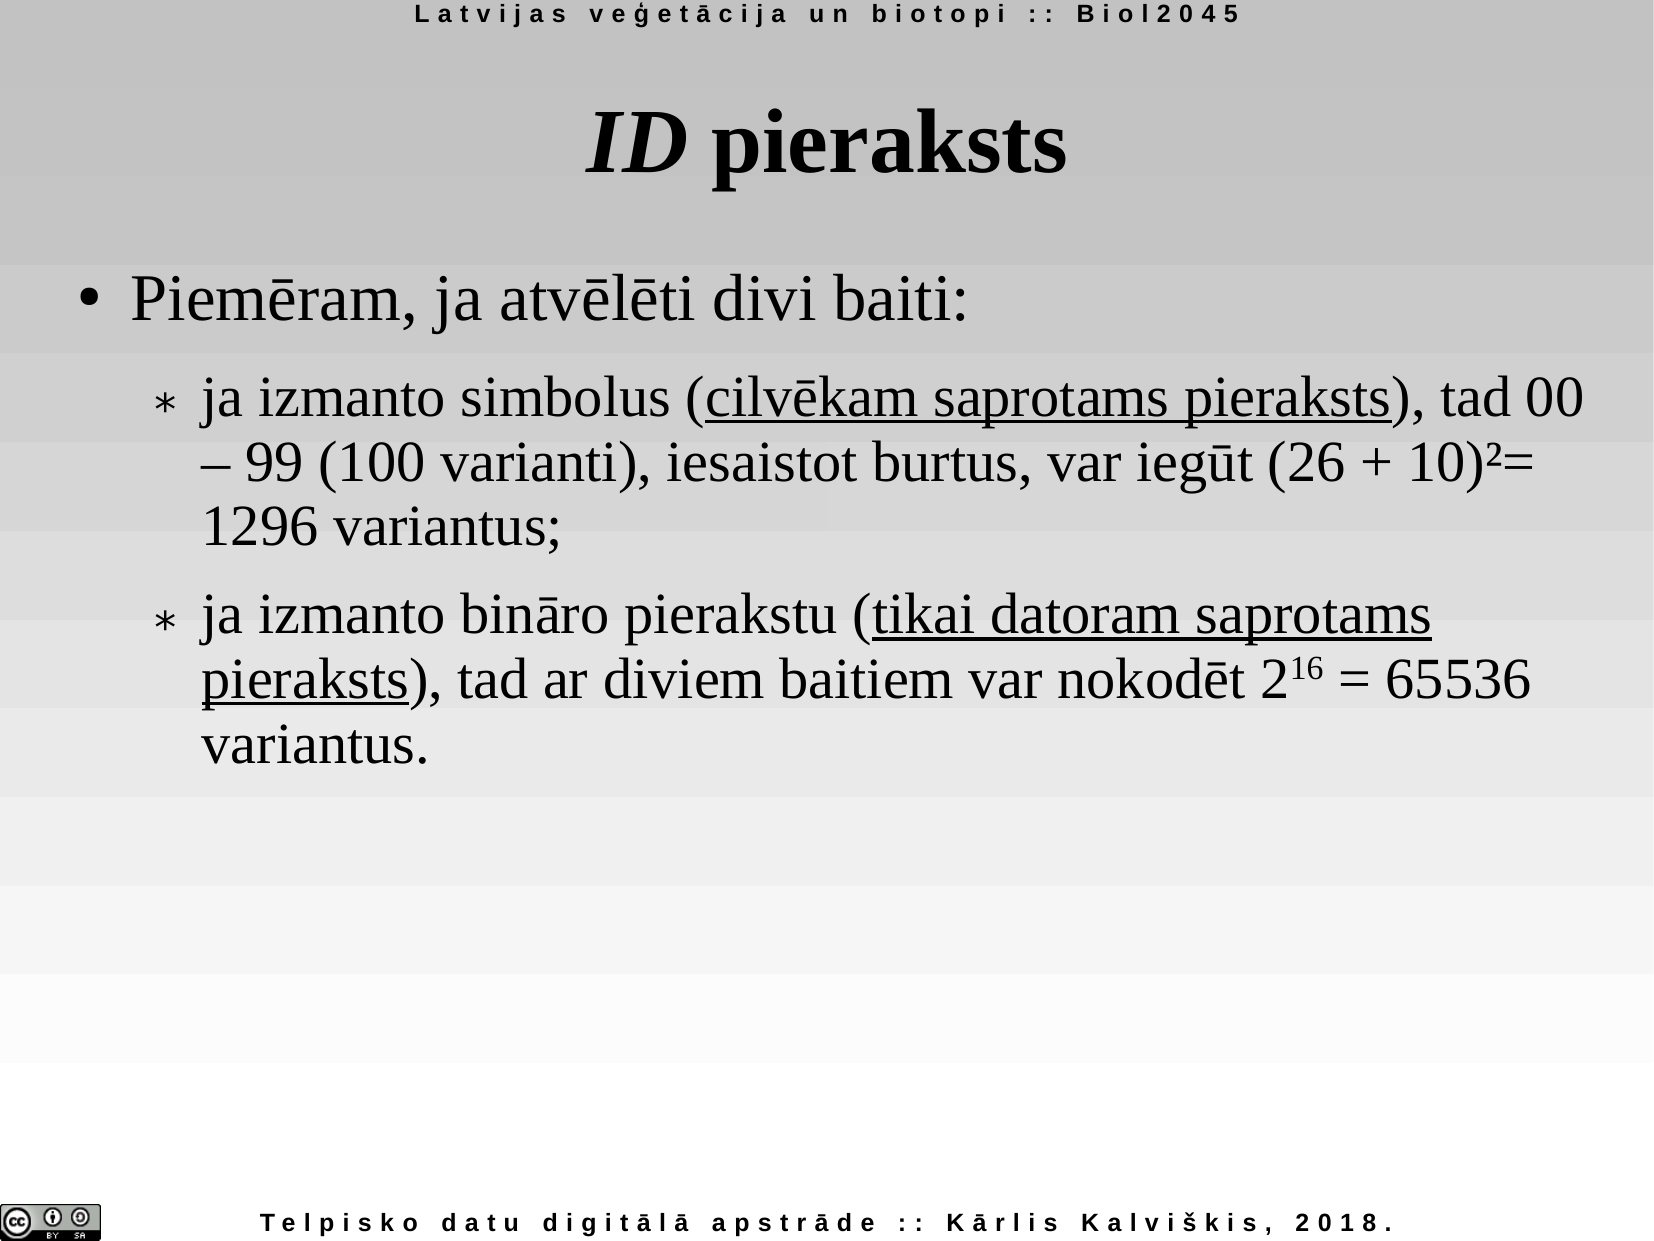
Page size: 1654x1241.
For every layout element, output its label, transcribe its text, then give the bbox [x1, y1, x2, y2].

title ID pieraksts [59, 37, 1596, 246]
list Piemēram, ja atvēlēti divi baiti: ja izmanto simbolus (cilvēkam saprotams pieraksts), tad 00 – 99 (100 varianti), iesaistot burtus, var iegūt (26 + 10)²= 1296 variantus; ja izmanto bināro pierakstu (tikai datoram saprotams pieraksts), tad ar diviem baitiem var nokodēt 216 = 65536 variantus. [59, 261, 1596, 1175]
picture [0, 0, 1654, 1241]
